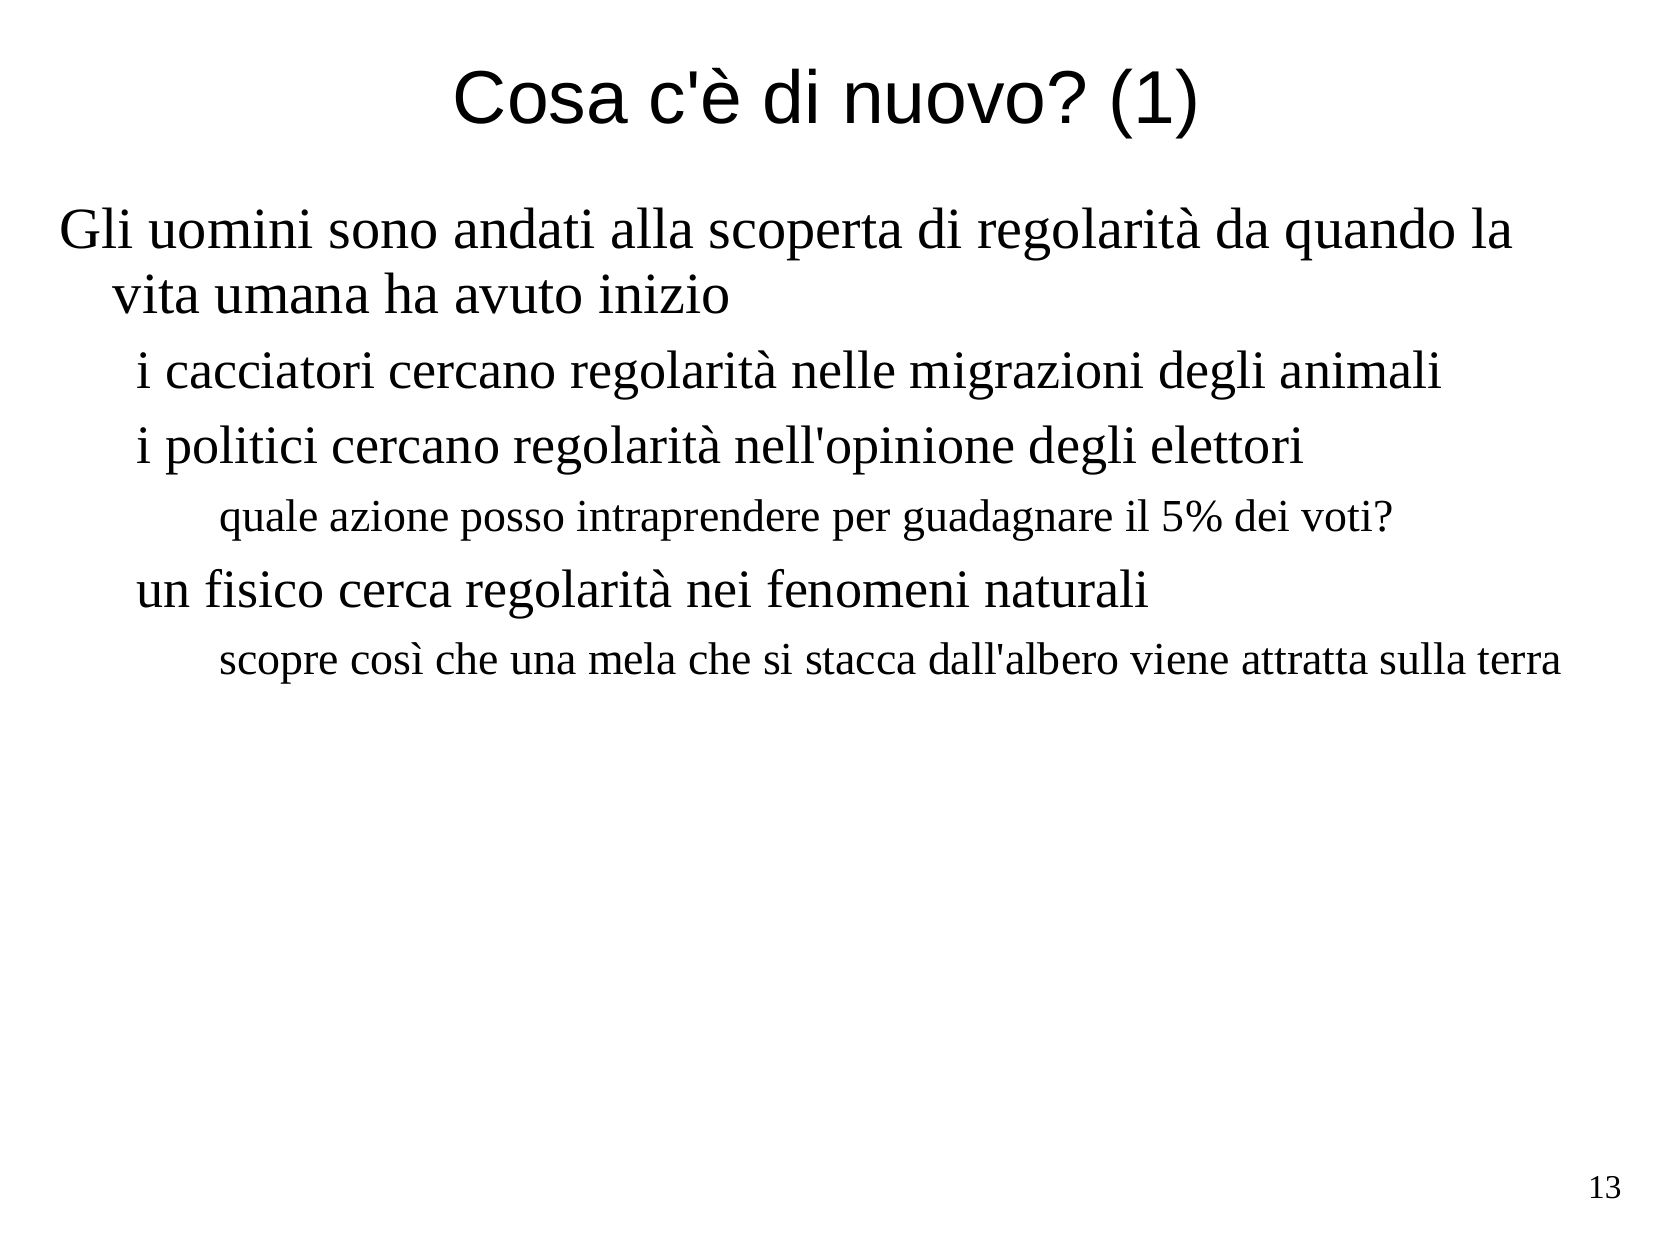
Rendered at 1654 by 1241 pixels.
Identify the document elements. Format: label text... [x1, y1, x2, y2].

list Gli uomini sono andati alla scoperta di regolarità da quando la vita umana ha avuto inizio i cacciatori cercano regolarità nelle migrazioni degli animali i politici cercano regolarità nell'opinione degli elettori quale azione posso intraprendere per guadagnare il 5% dei voti? un fisico cerca regolarità nei fenomeni naturali scopre così che una mela che si stacca dall'albero viene attratta sulla terra [42, 196, 1612, 1187]
title Cosa c'è di nuovo? (1) [37, 30, 1617, 166]
